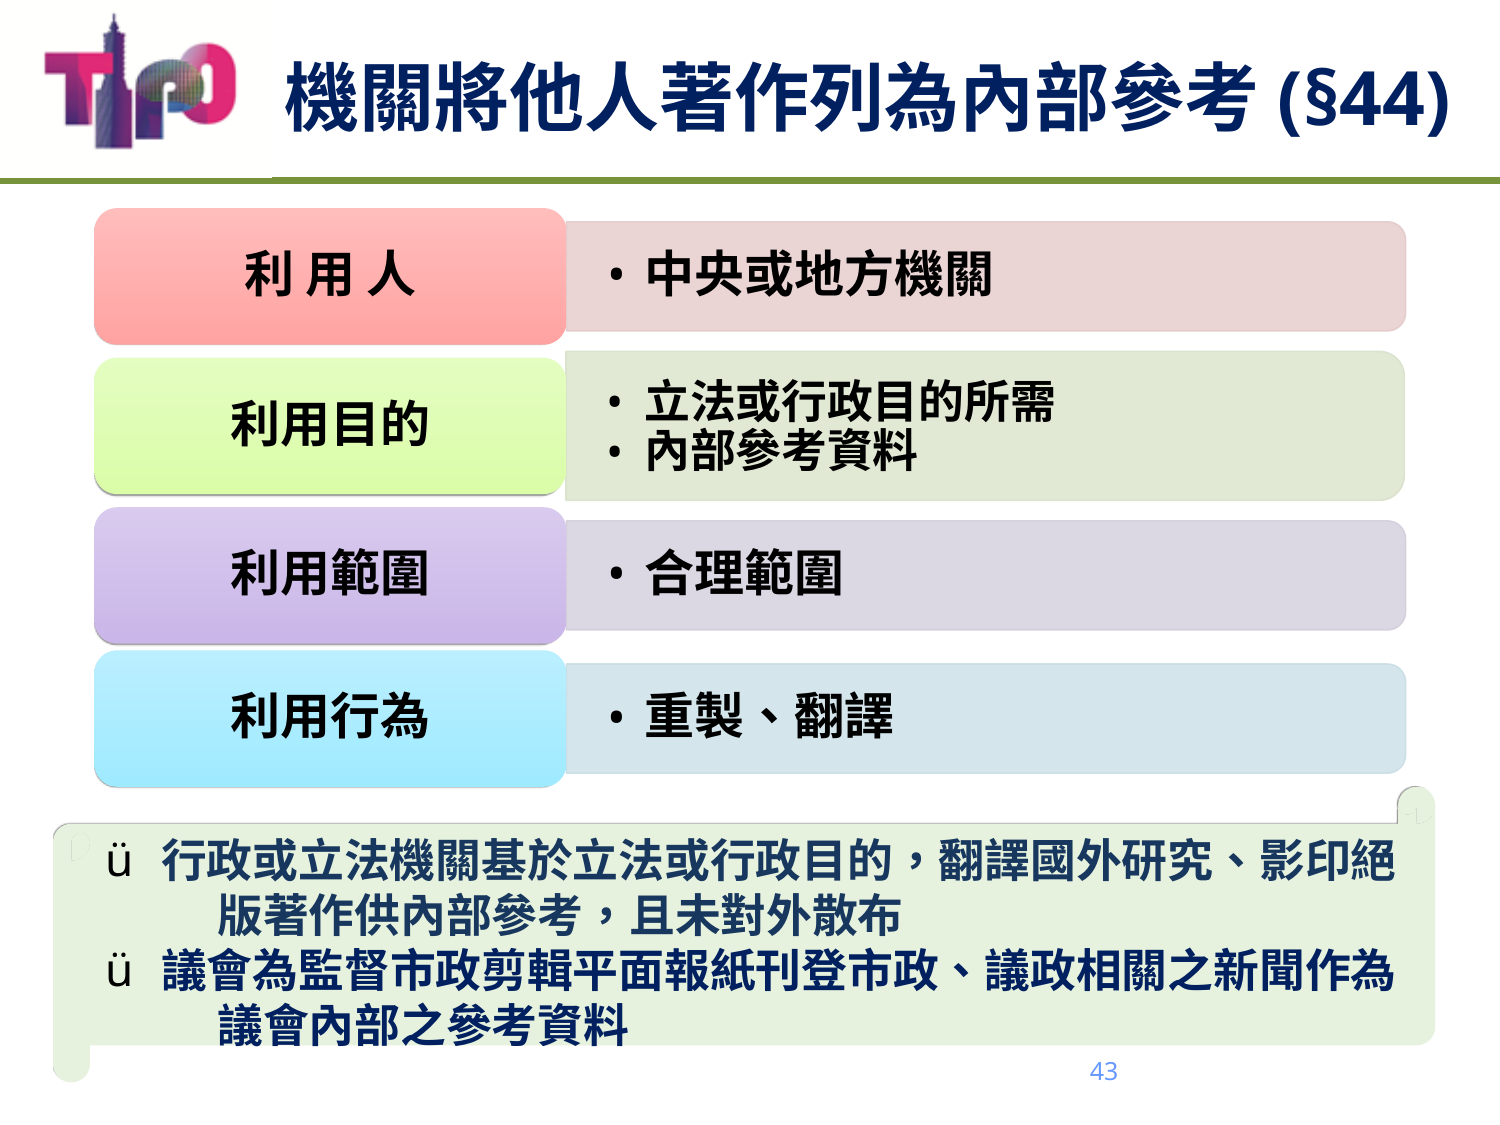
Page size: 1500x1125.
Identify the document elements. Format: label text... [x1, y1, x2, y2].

text_box 利用範圍 [94, 507, 567, 644]
text_box 43 [1074, 1044, 1426, 1103]
text_box 利 用 人 [94, 208, 567, 345]
text_box 利用目的 [94, 357, 566, 495]
title 機關將他人著作列為內部參考(§44) [265, 42, 1471, 150]
text_box 合理範圍 [566, 520, 1406, 630]
text_box 重製、翻譯 [566, 664, 1406, 774]
text_box 立法或行政目的所需 內部參考資料 [565, 351, 1405, 501]
text_box 行政或立法機關基於立法或行政目的，翻譯國外研究、影印絕版著作供內部參考，且未對外散布 議會為監督市政剪輯平面報紙刊登市政、議政相關之新聞作為議會內部之參考資料 [53, 786, 1436, 1083]
text_box 利用行為 [94, 650, 567, 787]
text_box 中央或地方機關 [566, 221, 1406, 331]
